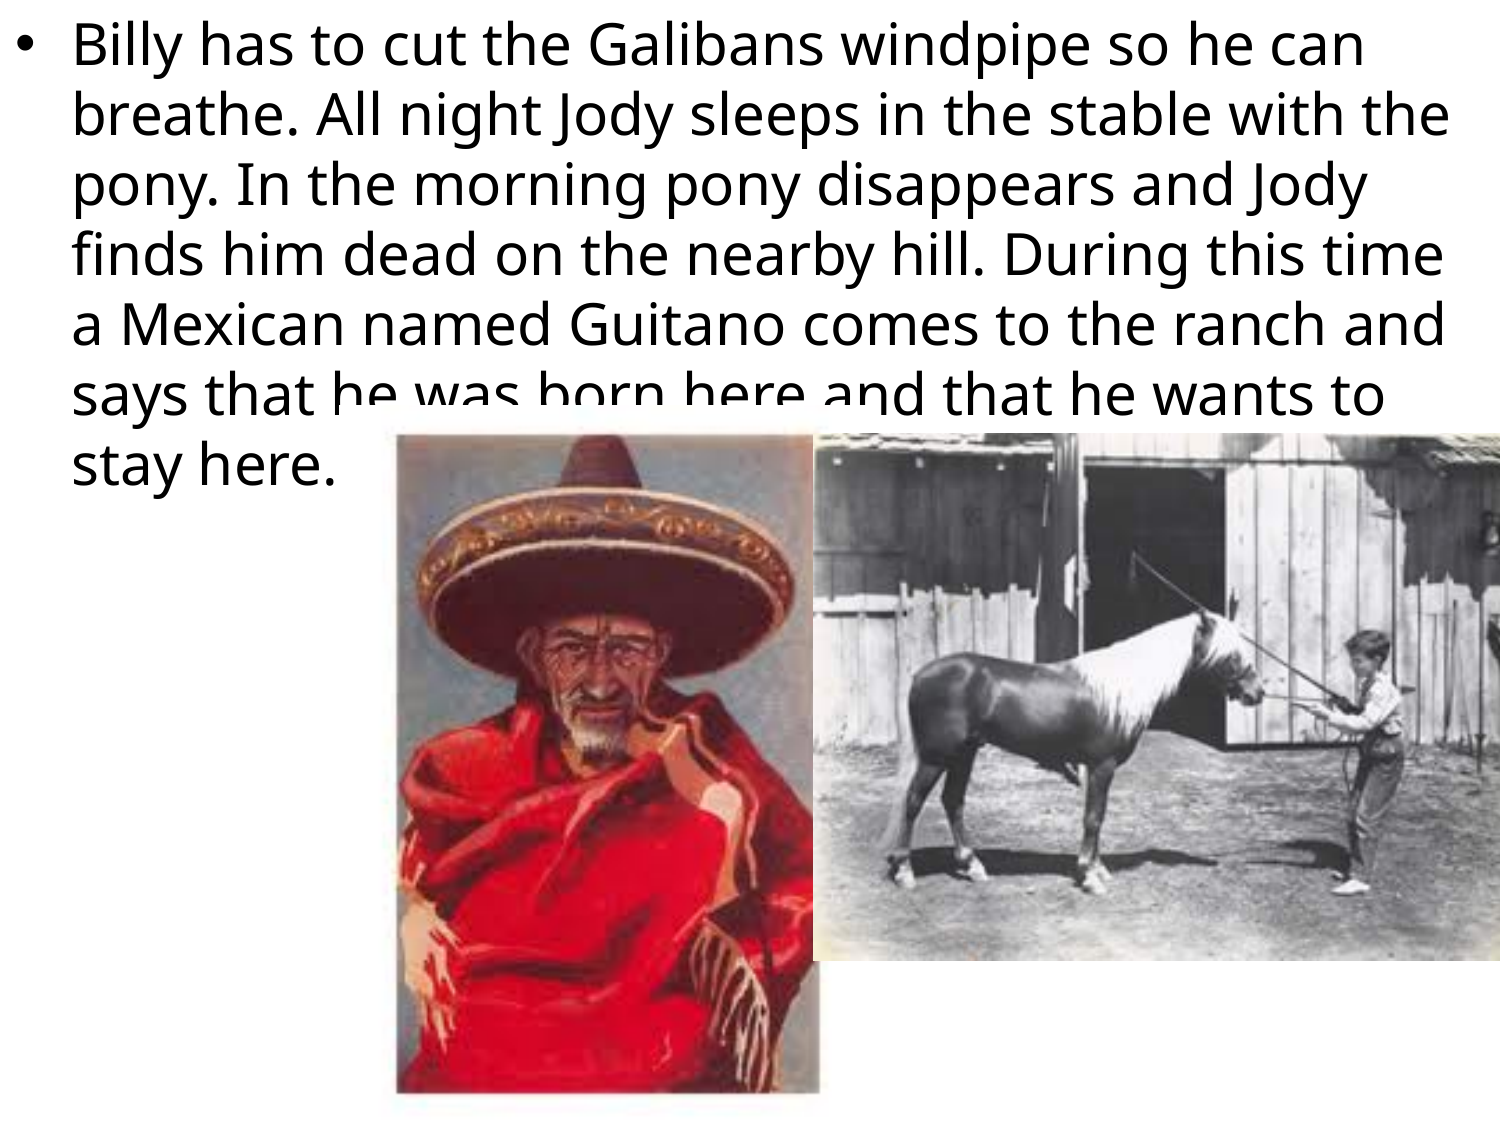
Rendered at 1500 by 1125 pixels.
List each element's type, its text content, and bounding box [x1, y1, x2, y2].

picture [339, 405, 1500, 1125]
list Billy has to cut the Galibans windpipe so he can breathe. All night Jody sleeps in the stable with the pony. In the morning pony disappears and Jody finds him dead on the nearby hill. During this time a Mexican named Guitano comes to the ranch and says that he was born here and that he wants to stay here. [0, 0, 1500, 743]
